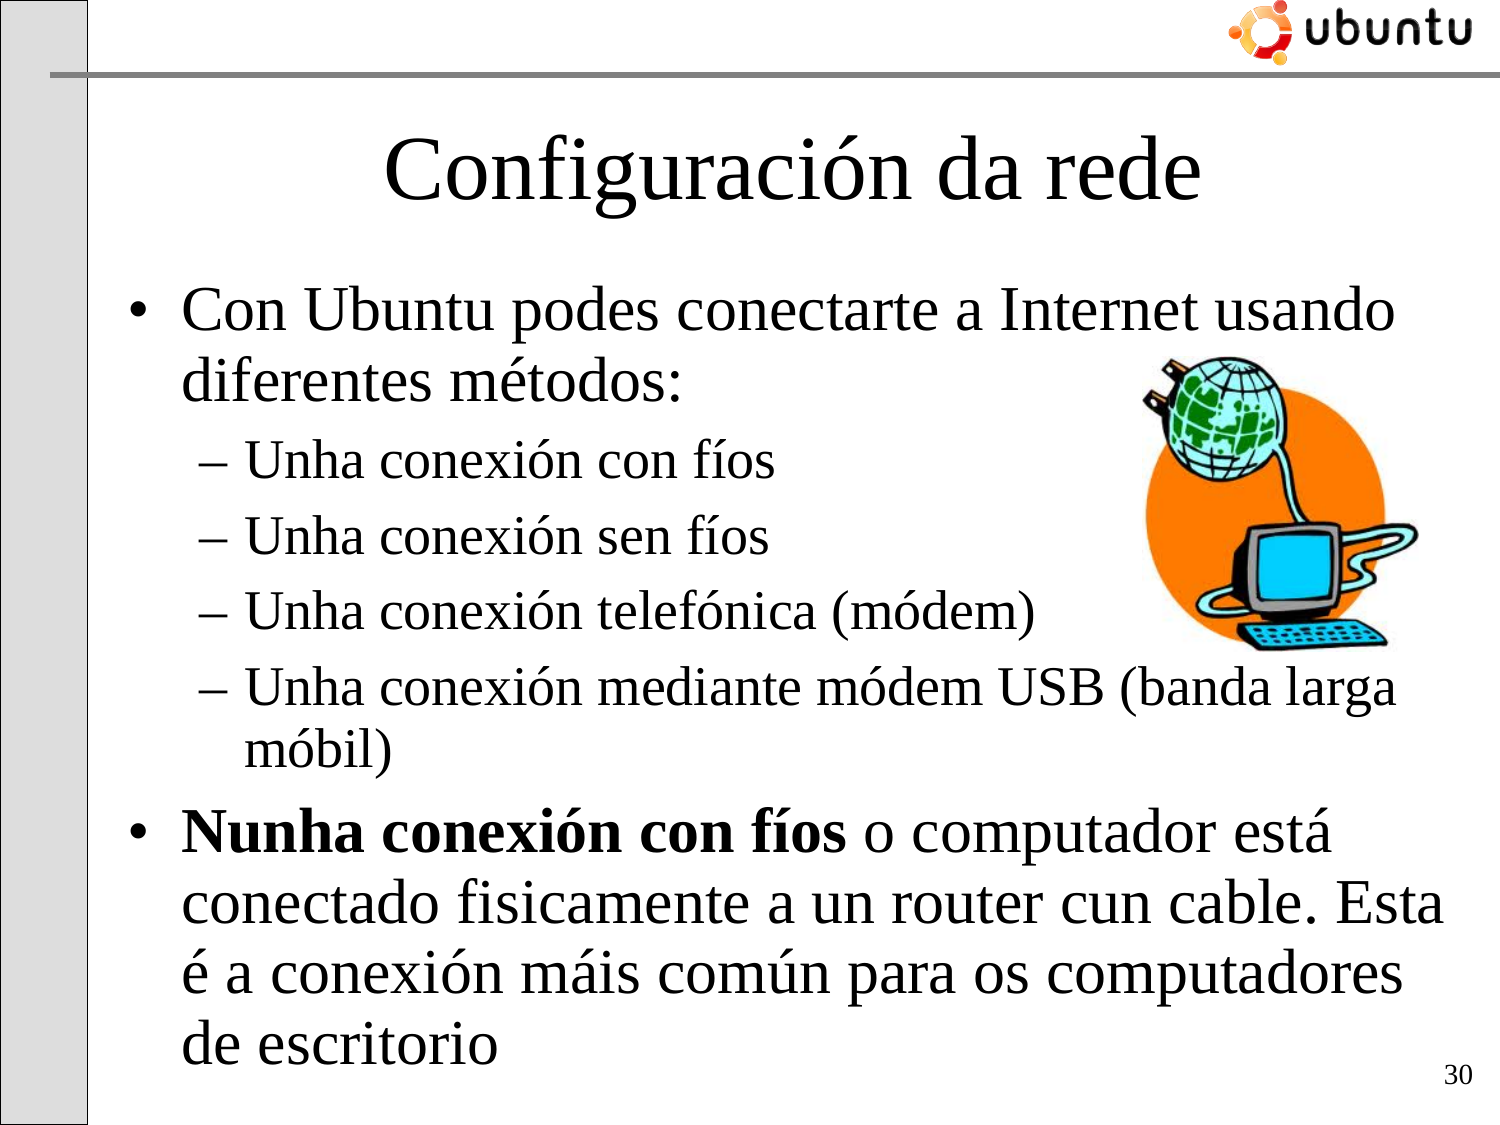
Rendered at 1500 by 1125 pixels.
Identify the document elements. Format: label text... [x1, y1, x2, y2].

title Configuración da rede [112, 99, 1477, 237]
list Con Ubuntu podes conectarte a Internet usando diferentes métodos: Unha conexión con fíos Unha conexión sen fíos Unha conexión telefónica (módem) Unha conexión mediante módem USB (banda larga móbil) Nunha conexión con fíos o computador está conectado fisicamente a un router cun cable. Esta é a conexión máis común para os computadores de escritorio [112, 265, 1477, 1093]
picture [1221, 0, 1483, 71]
